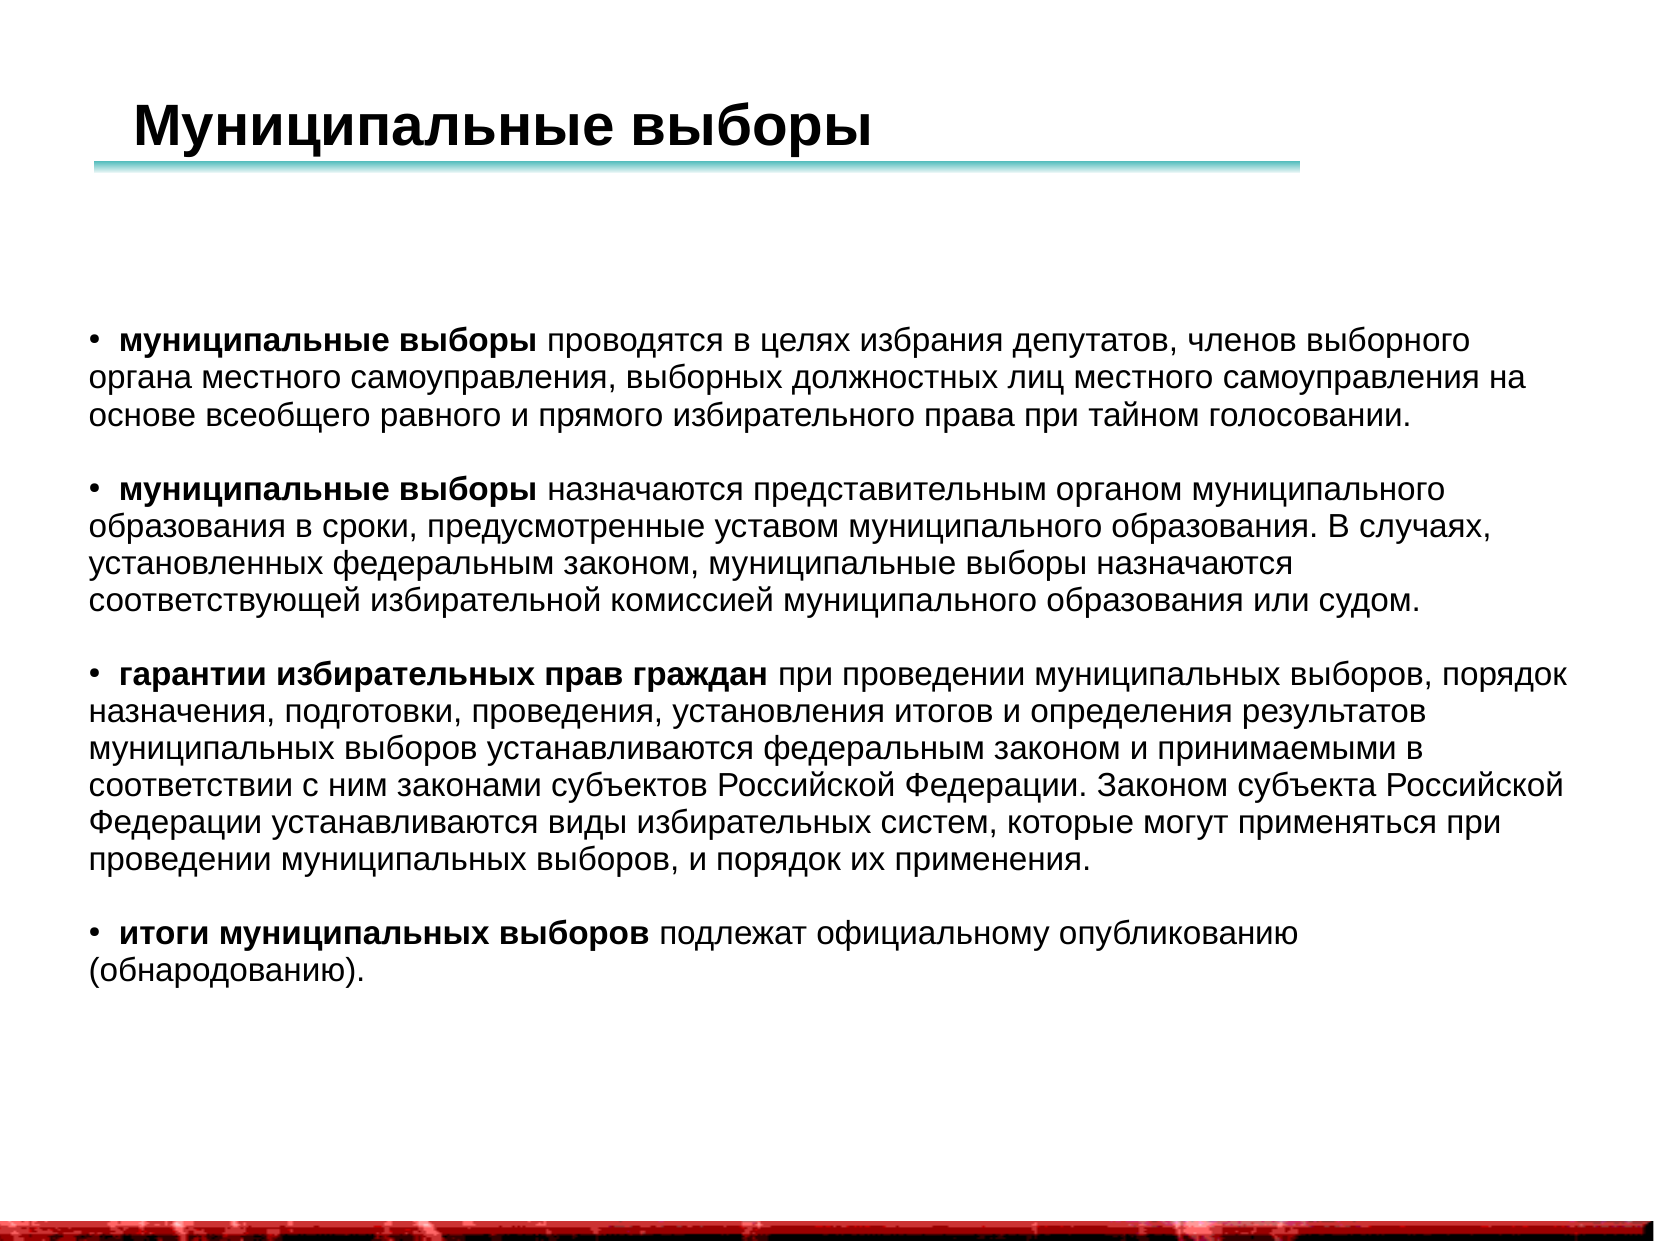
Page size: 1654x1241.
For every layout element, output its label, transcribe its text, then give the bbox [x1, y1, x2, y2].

title Муниципальные выборы [76, 29, 1565, 222]
text_box [94, 161, 1300, 173]
subtitle муниципальные выборы проводятся в целях избрания депутатов, членов выборного органа местного самоуправления, выборных должностных лиц местного самоуправления на основе всеобщего равного и прямого избирательного права при тайном голосовании. муниципальные выборы назначаются представительным органом муниципального образования в сроки, предусмотренные уставом муниципального образования. В случаях, установленных федеральным законом, муниципальные выборы назначаются соответствующей избирательной комиссией муниципального образования или судом. гарантии избирательных прав граждан при проведении муниципальных выборов, порядок назначения, подготовки, проведения, установления итогов и определения результатов муниципальных выборов устанавливаются федеральным законом и принимаемыми в соответствии с ним законами субъектов Российской Федерации. Законом субъекта Российской Федерации устанавливаются виды избирательных систем, которые могут применяться при проведении муниципальных выборов, и порядок их применения. итоги муниципальных выборов подлежат официальному опубликованию (обнародованию). [88, 290, 1577, 1095]
picture [0, 1221, 1654, 1241]
